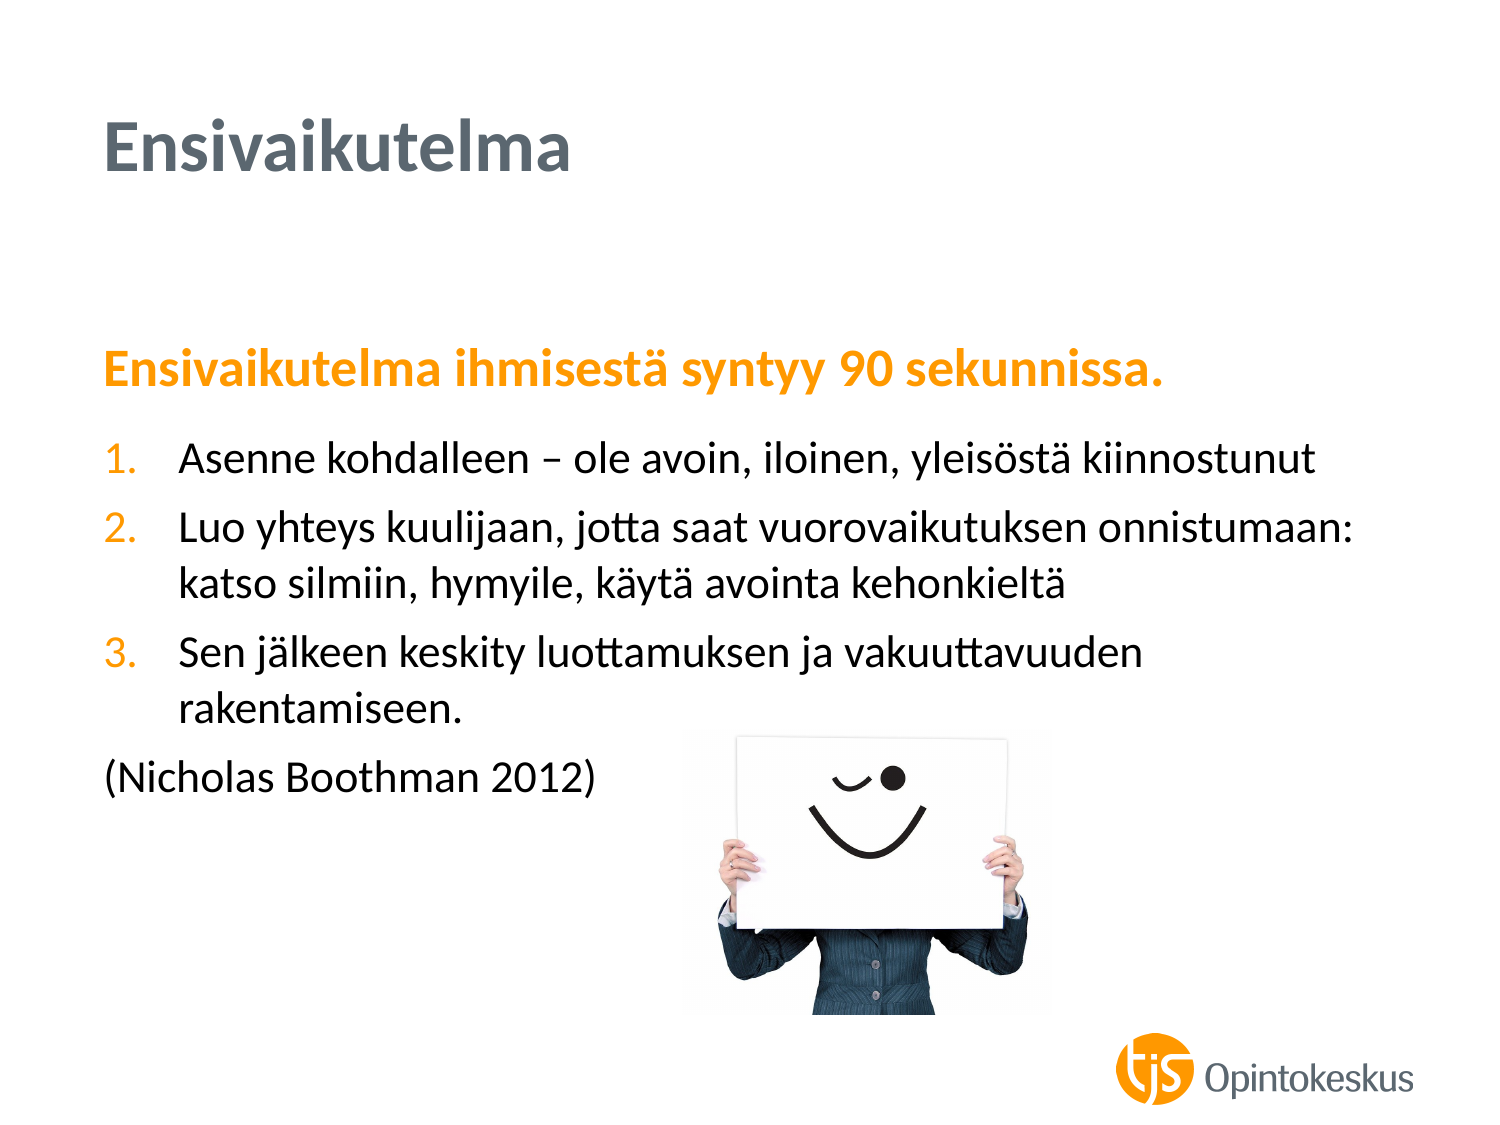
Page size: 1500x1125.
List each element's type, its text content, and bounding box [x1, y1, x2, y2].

picture [1116, 1033, 1413, 1105]
title Ensivaikutelma [88, 88, 1412, 266]
picture [682, 729, 1052, 1015]
list Ensivaikutelma ihmisestä syntyy 90 sekunnissa. Asenne kohdalleen – ole avoin, iloinen, yleisöstä kiinnostunut Luo yhteys kuulijaan, jotta saat vuorovaikutuksen onnistumaan: katso silmiin, hymyile, käytä avointa kehonkieltä Sen jälkeen keskity luottamuksen ja vakuuttavuuden rakentamiseen. (Nicholas Boothman 2012) [88, 324, 1412, 1004]
